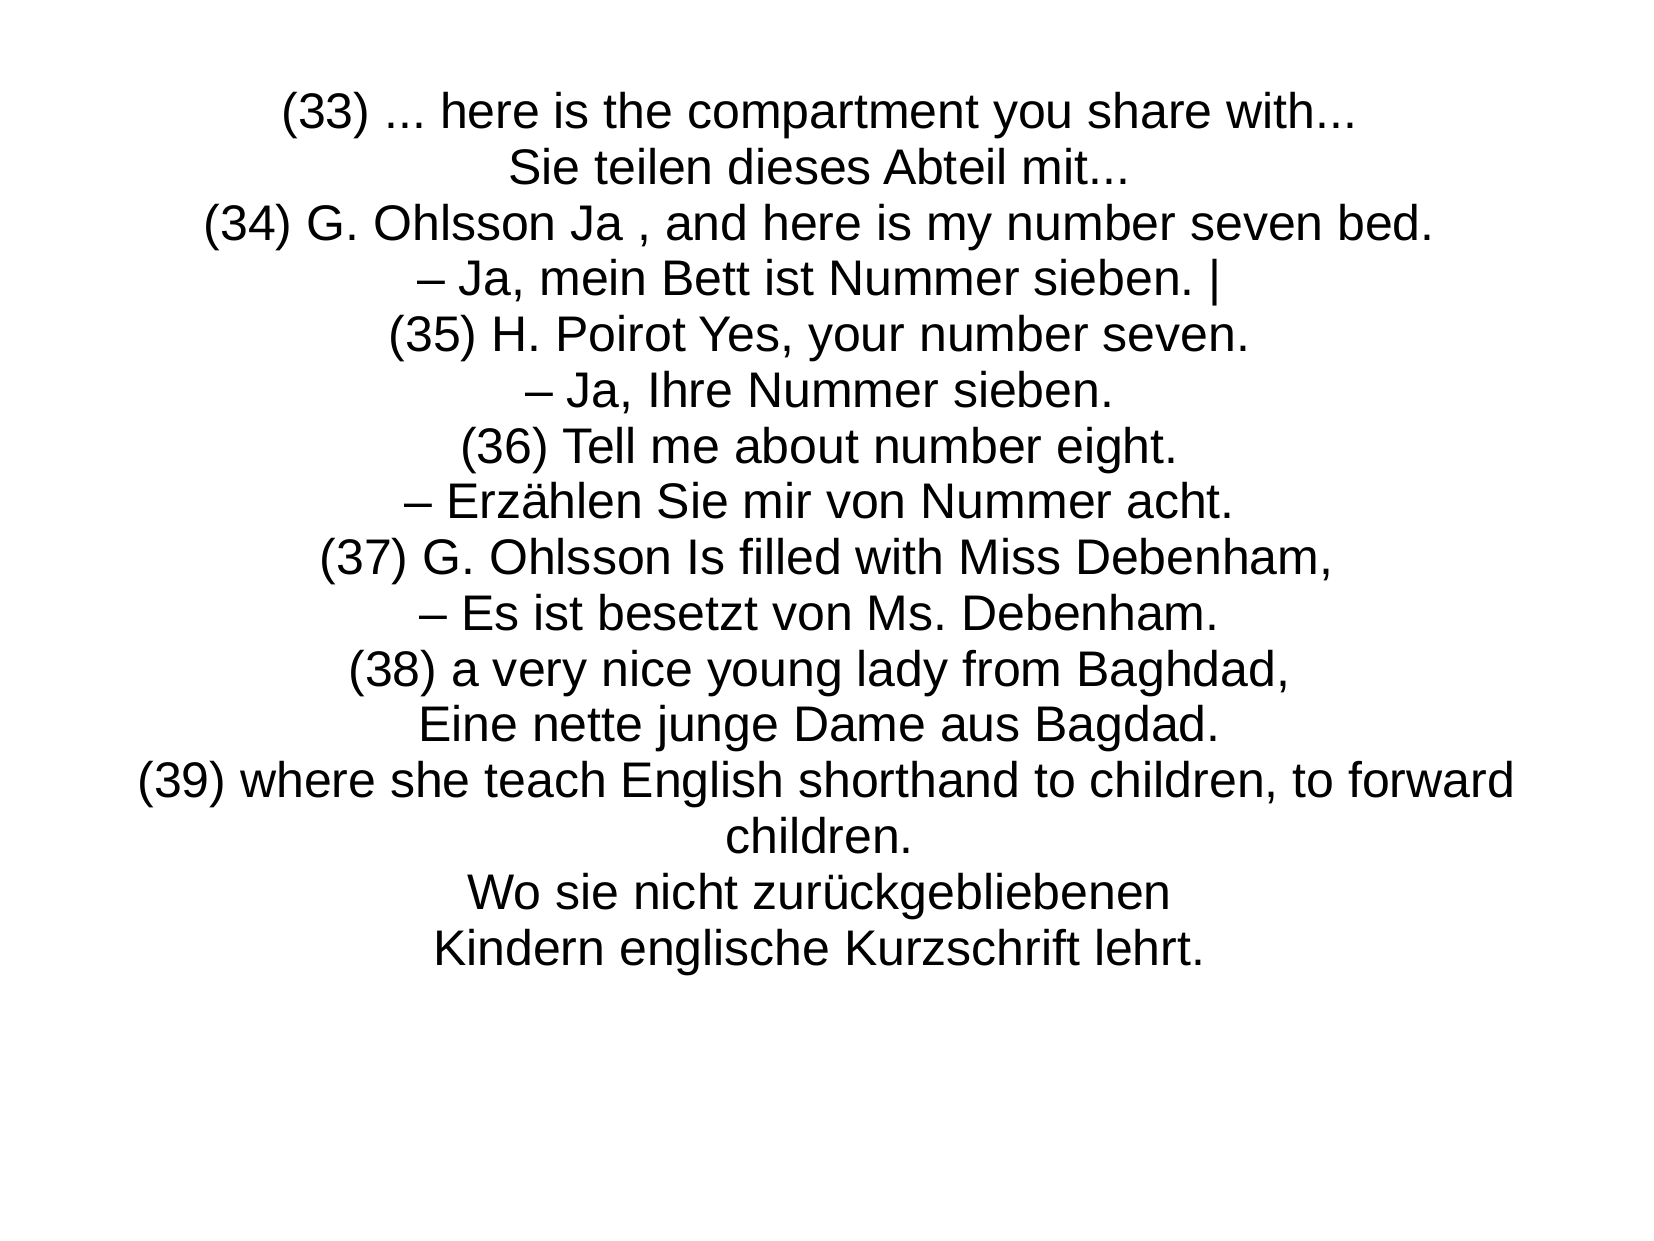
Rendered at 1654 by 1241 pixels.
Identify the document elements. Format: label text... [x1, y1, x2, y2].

subtitle (33) ... here is the compartment you share with... Sie teilen dieses Abteil mit... (34) G. Ohlsson Ja , and here is my number seven bed. – Ja, mein Bett ist Nummer sieben. | (35) H. Poirot Yes, your number seven. – Ja, Ihre Nummer sieben. (36) Tell me about number eight. – Erzählen Sie mir von Nummer acht. (37) G. Ohlsson Is filled with Miss Debenham, – Es ist besetzt von Ms. Debenham. (38) a very nice young lady from Baghdad, Eine nette junge Dame aus Bagdad. (39) where she teach English shorthand to children, to forward children. Wo sie nicht zurückgebliebenen Kindern englische Kurzschrift lehrt. [82, 49, 1571, 1010]
